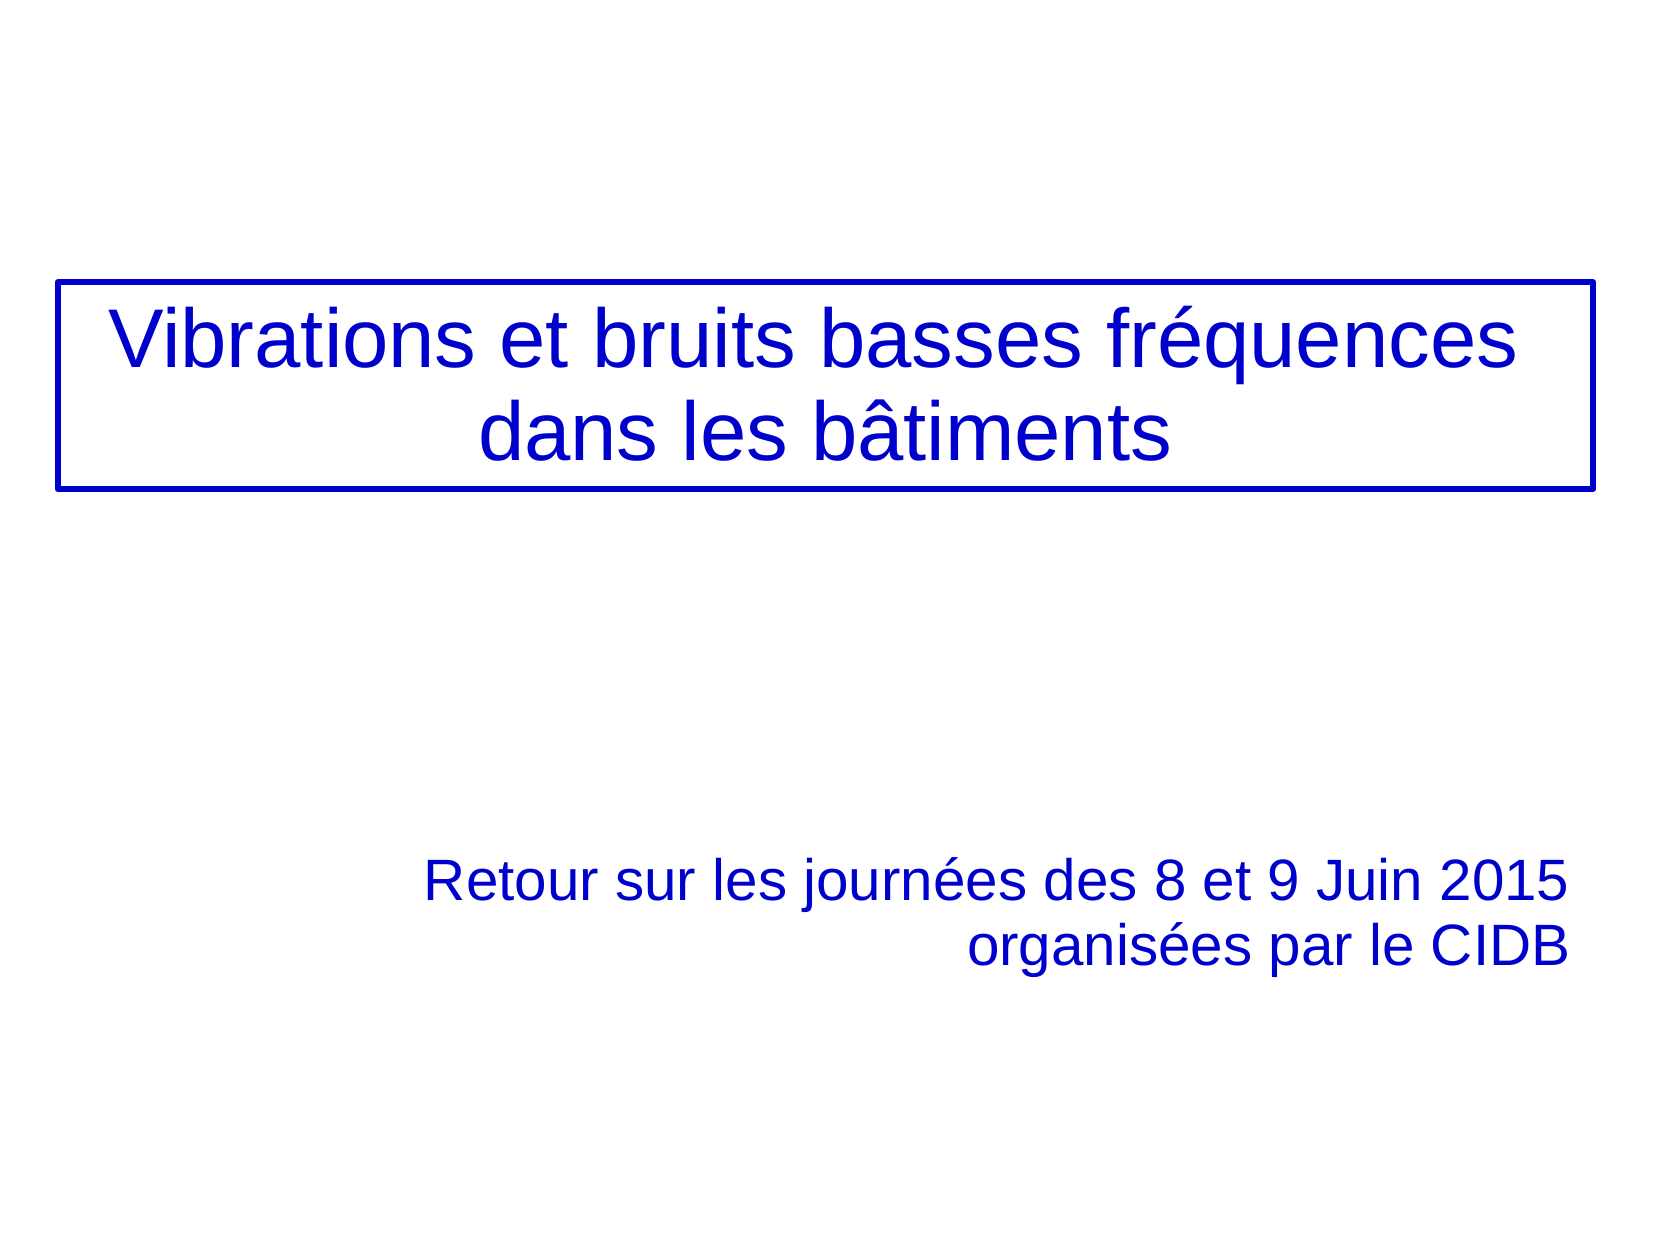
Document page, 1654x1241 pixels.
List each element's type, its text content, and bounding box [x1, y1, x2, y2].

title Retour sur les journées des 8 et 9 Juin 2015 organisées par le CIDB [82, 809, 1571, 1017]
subtitle Vibrations et bruits basses fréquences dans les bâtiments [57, 282, 1594, 490]
